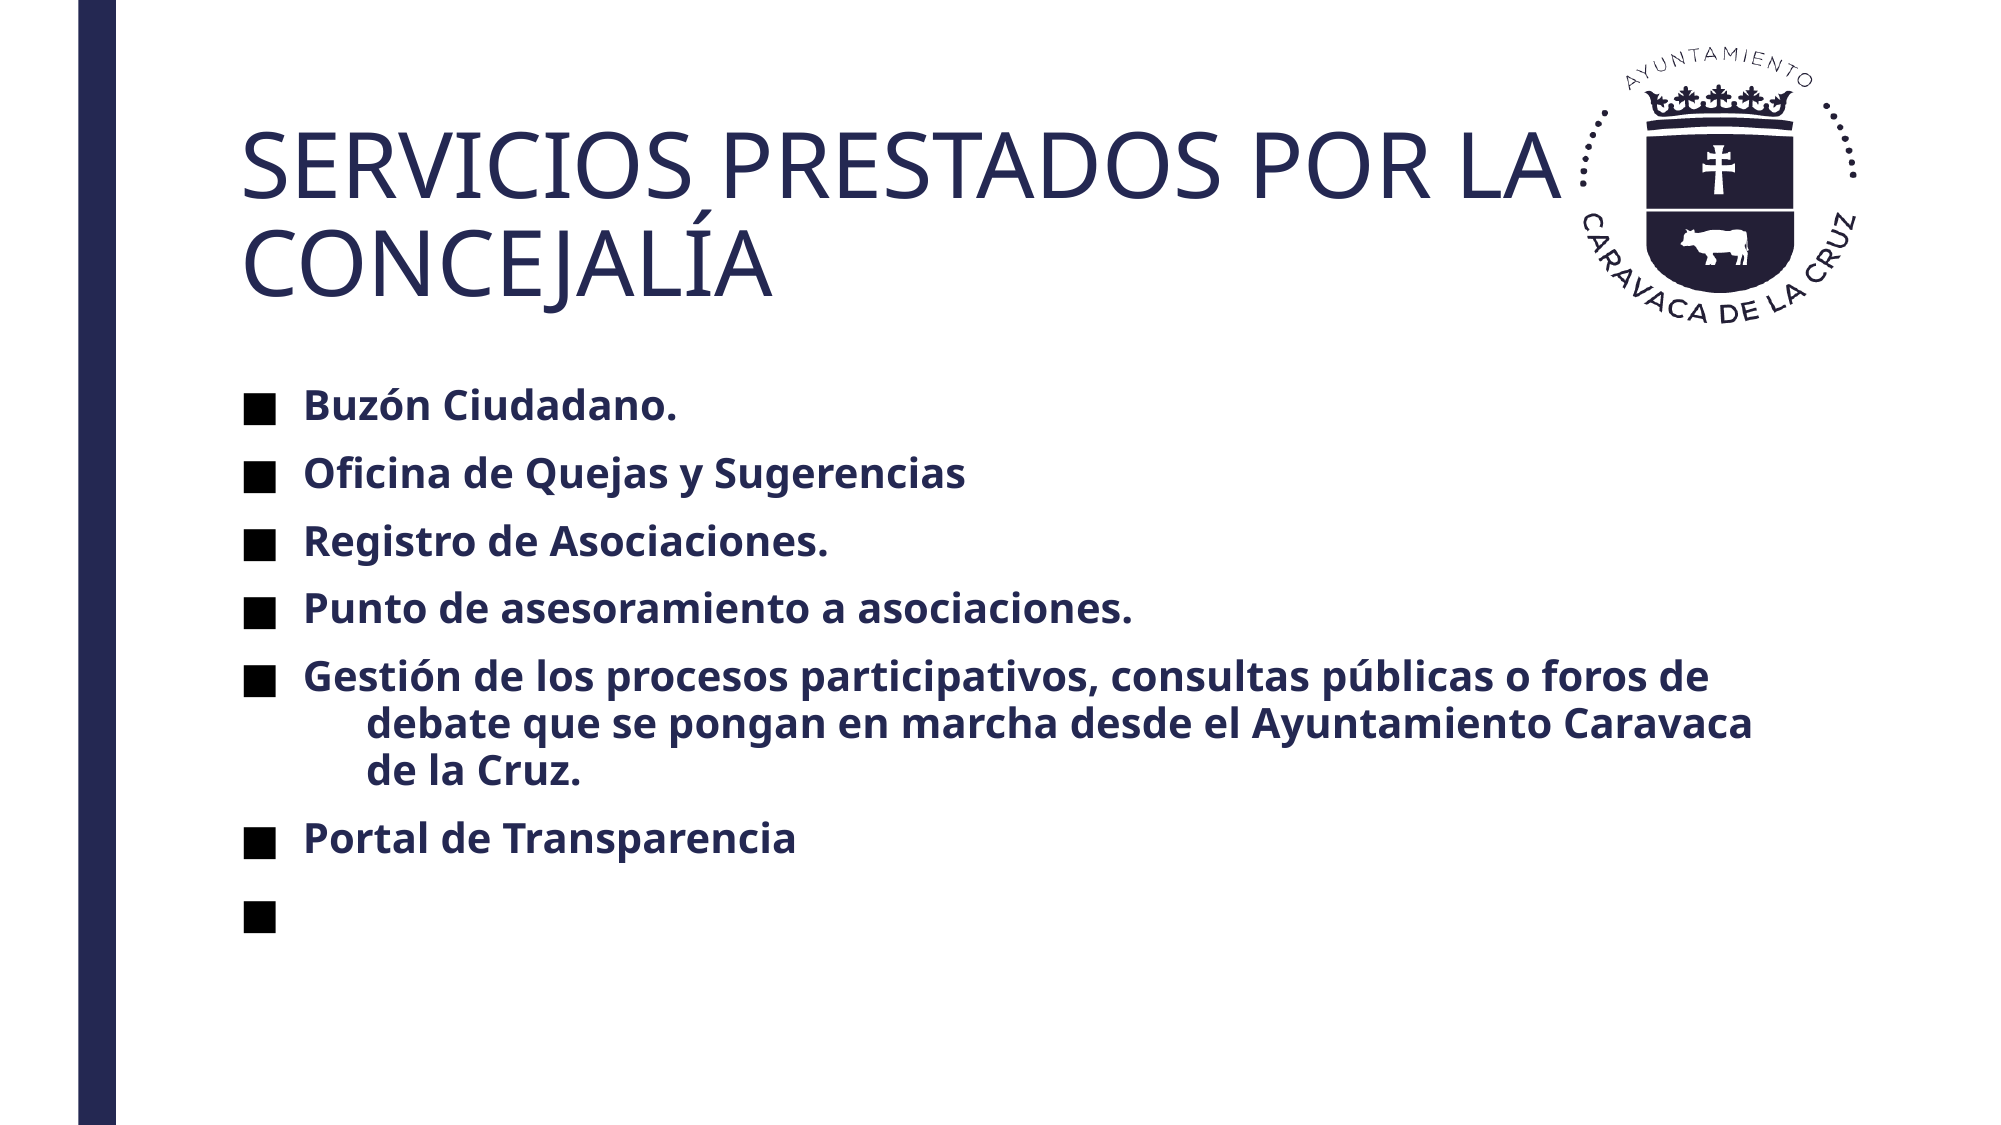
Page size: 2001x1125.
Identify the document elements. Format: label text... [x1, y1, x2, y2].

list Buzón Ciudadano. Oficina de Quejas y Sugerencias Registro de Asociaciones. Punto de asesoramiento a asociaciones. Gestión de los procesos participativos, consultas públicas o foros de debate que se pongan en marcha desde el Ayuntamiento Caravaca de la Cruz. Portal de Transparencia [225, 375, 1801, 963]
picture [1573, 44, 1864, 331]
title SERVICIOS PRESTADOS POR LA CONCEJALÍA [225, 112, 1801, 357]
